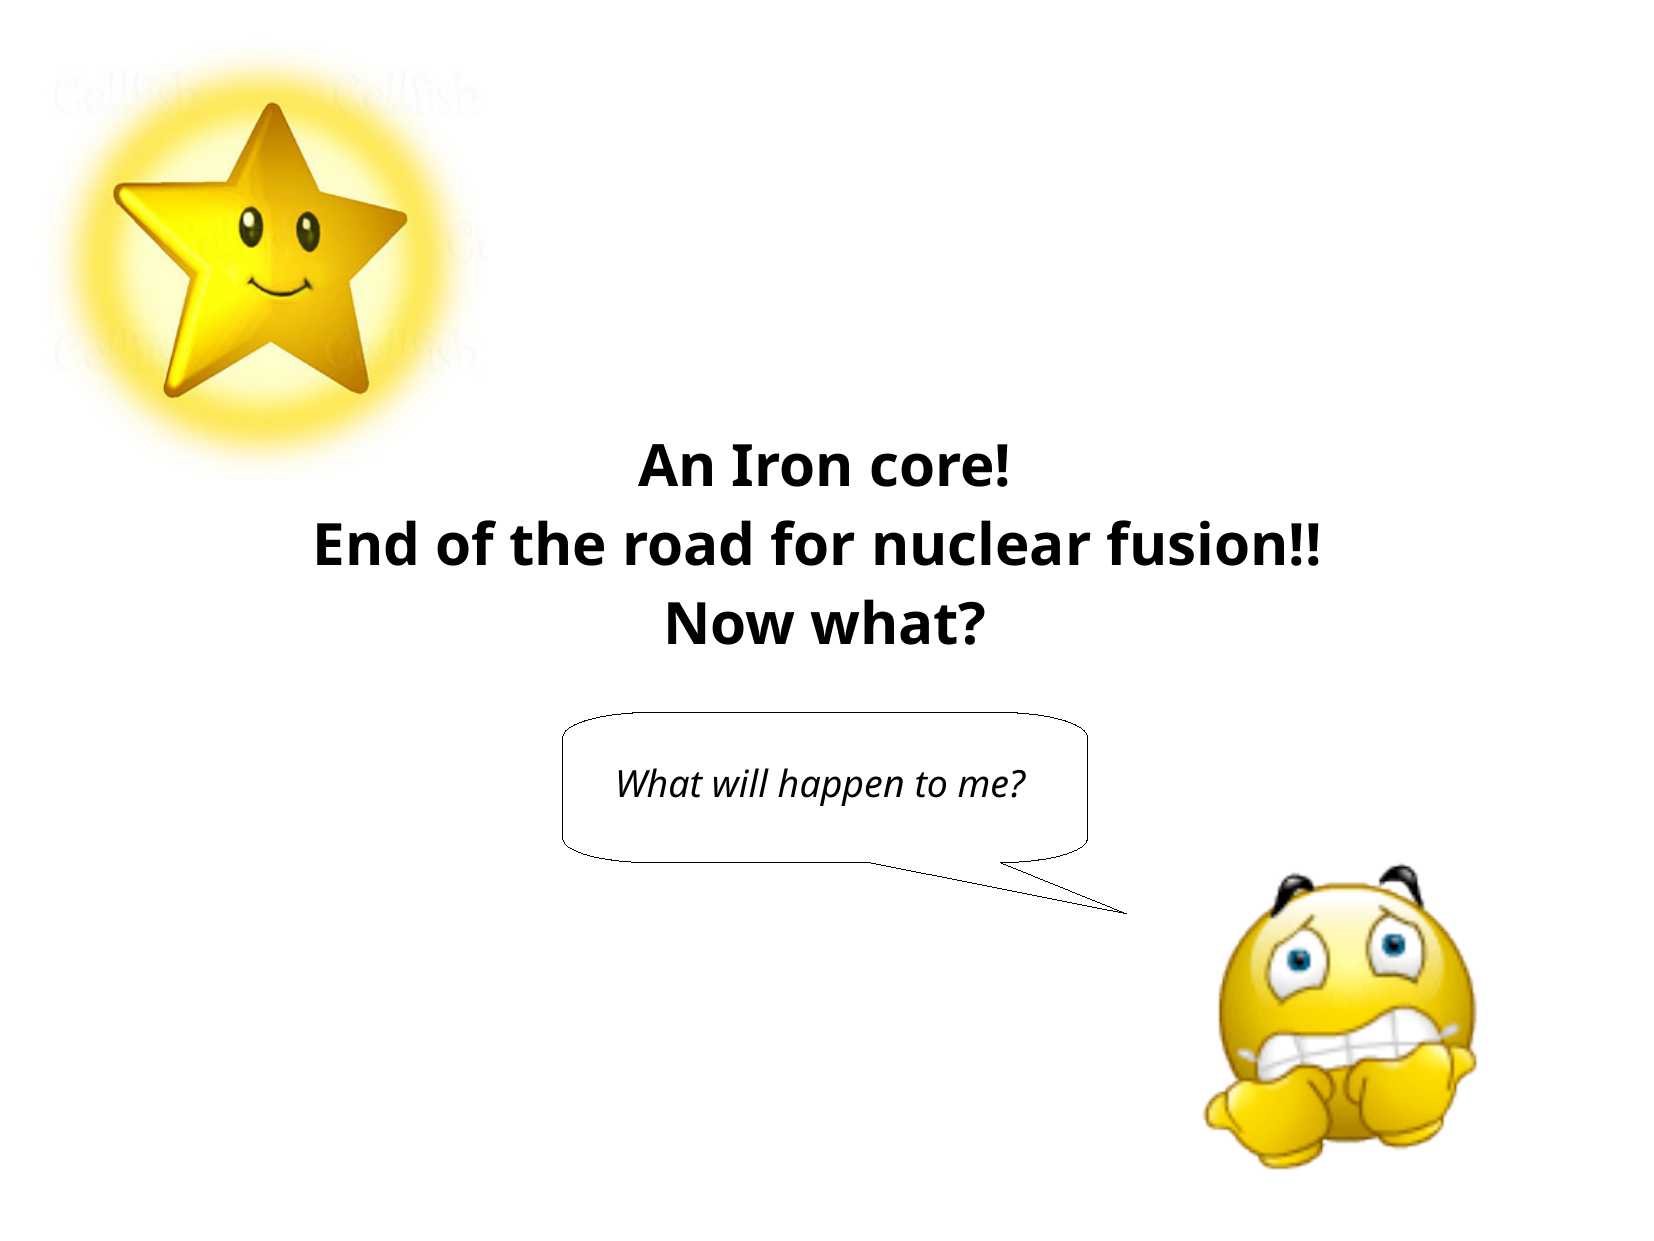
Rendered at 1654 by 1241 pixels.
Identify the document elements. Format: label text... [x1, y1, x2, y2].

text_box [562, 712, 1125, 914]
picture [1125, 844, 1576, 1201]
picture [37, 37, 488, 477]
text_box An Iron core! End of the road for nuclear fusion!! Now what? [0, 416, 1651, 676]
text_box What will happen to me? [600, 750, 1088, 852]
